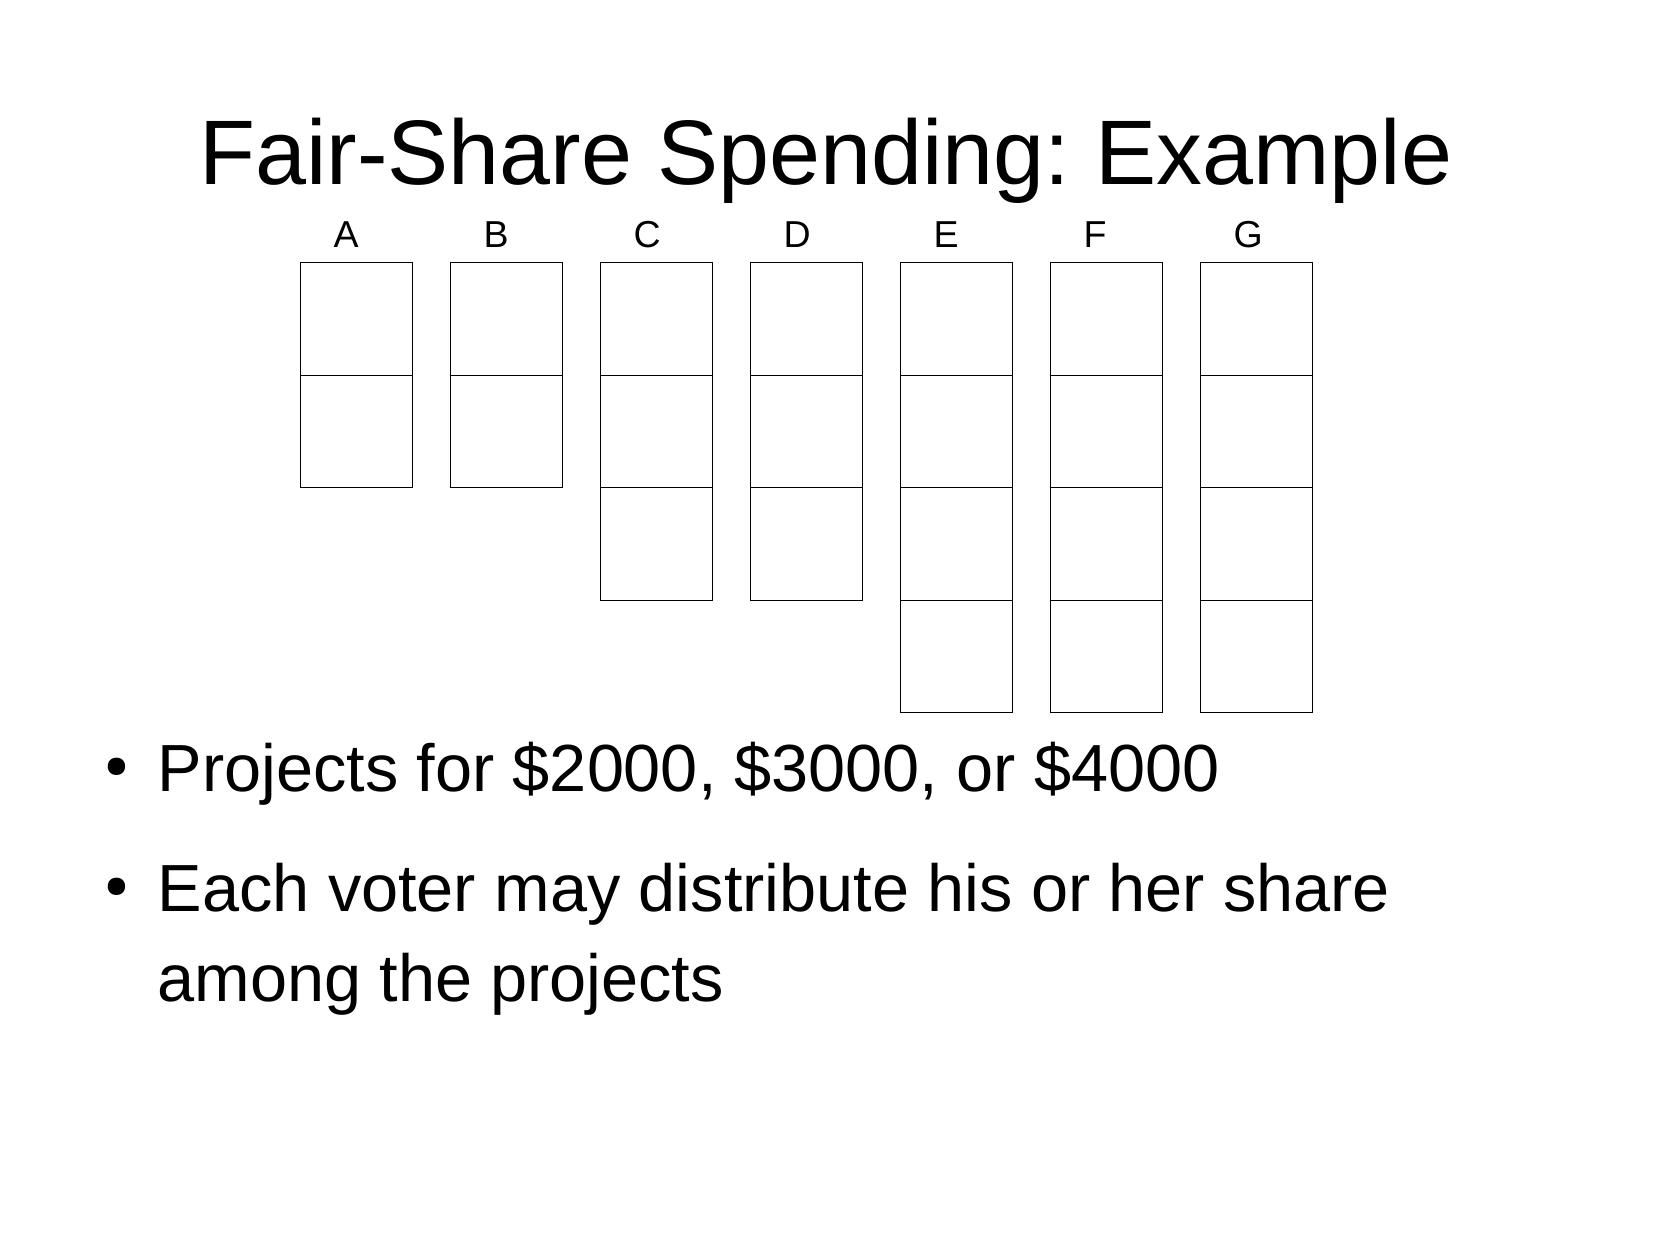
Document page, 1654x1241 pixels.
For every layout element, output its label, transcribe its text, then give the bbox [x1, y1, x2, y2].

text_box [1200, 262, 1313, 713]
text_box [600, 262, 713, 601]
text_box D [768, 205, 826, 263]
text_box [450, 262, 563, 488]
text_box F [1068, 206, 1126, 264]
text_box [300, 262, 413, 488]
title Fair-Share Spending: Example [82, 49, 1571, 257]
text_box G [1218, 205, 1276, 263]
text_box E [918, 206, 975, 264]
text_box [1050, 262, 1163, 713]
text_box A [318, 206, 376, 264]
text_box [900, 262, 1013, 713]
text_box [750, 262, 863, 601]
text_box C [618, 205, 675, 263]
list Projects for $2000, $3000, or $4000 Each voter may distribute his or her share among the projects [86, 731, 1576, 1135]
text_box B [468, 206, 526, 264]
